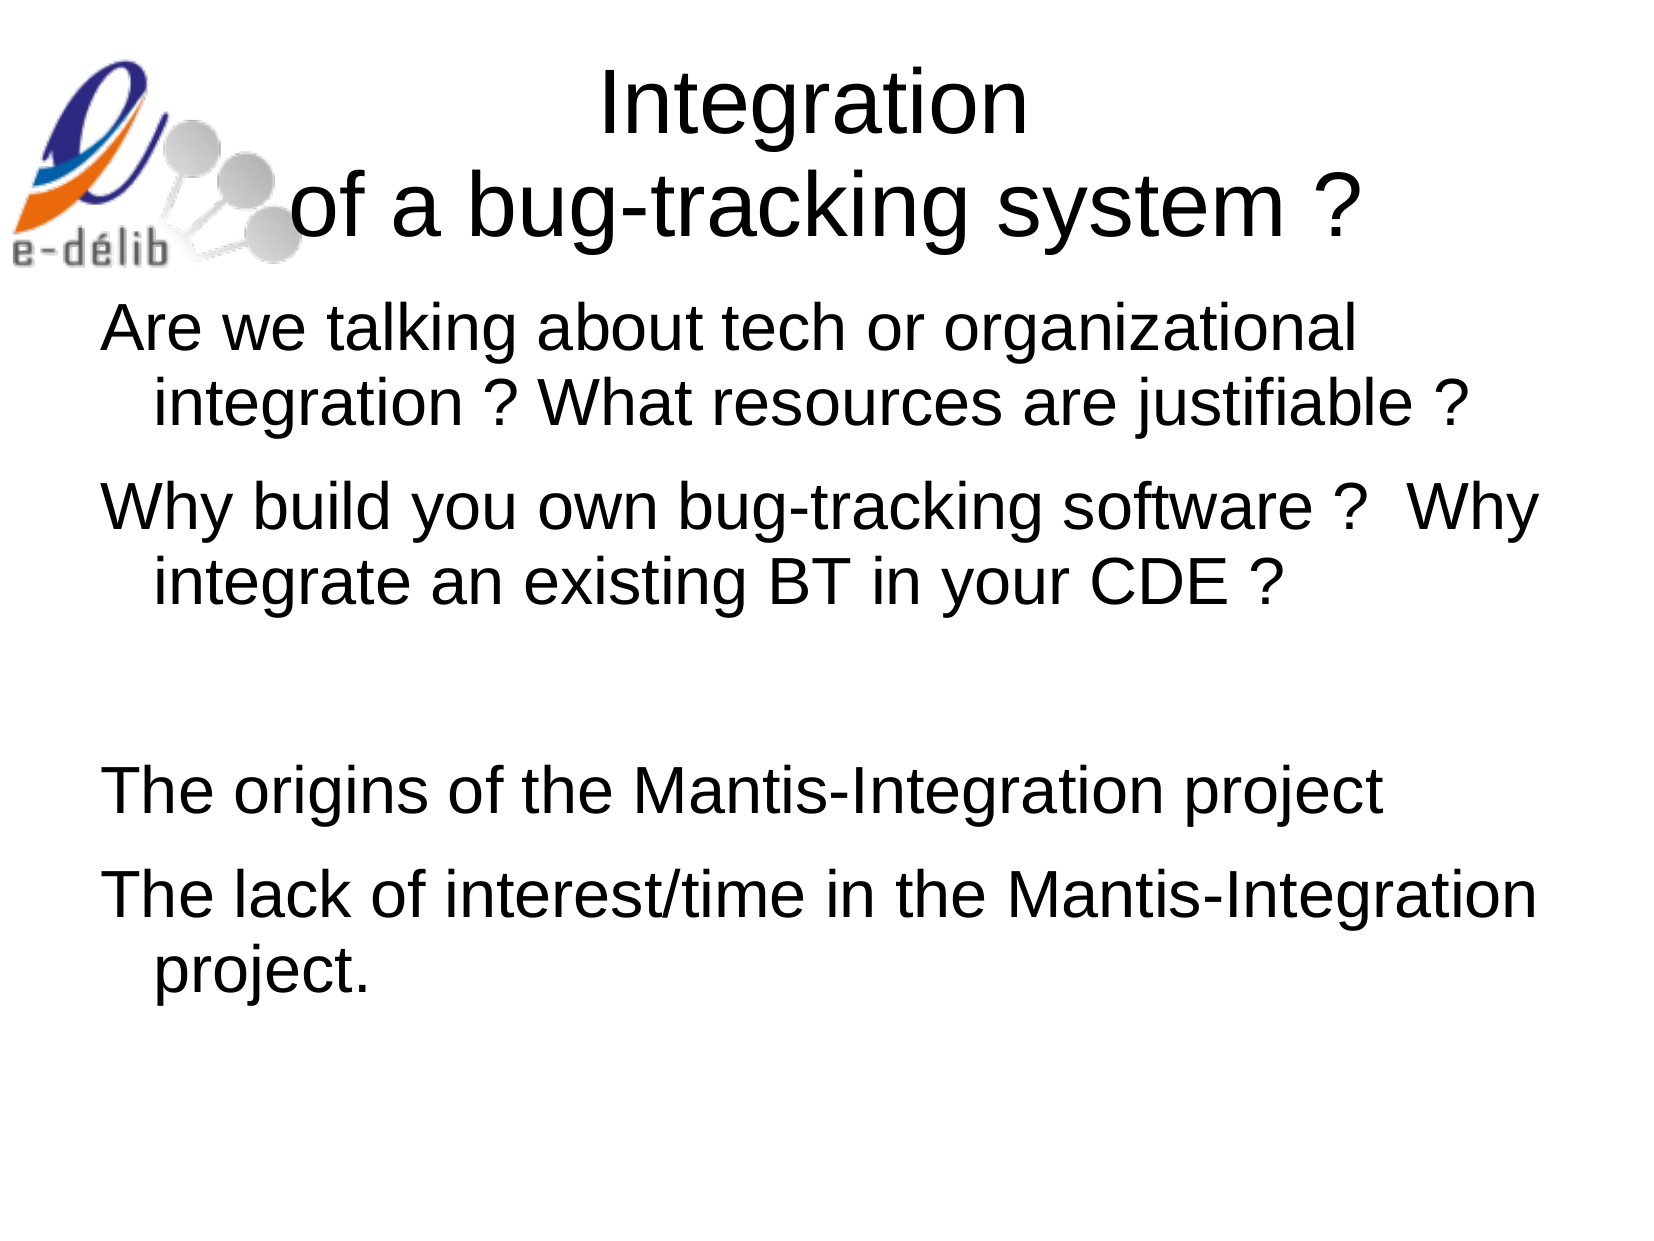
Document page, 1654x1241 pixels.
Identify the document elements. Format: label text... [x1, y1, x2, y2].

picture [0, 59, 325, 268]
list Are we talking about tech or organizational integration ? What resources are justifiable ? Why build you own bug-tracking software ? Why integrate an existing BT in your CDE ? The origins of the Mantis-Integration project The lack of interest/time in the Mantis-Integration project. [82, 290, 1571, 1109]
title Integration of a bug-tracking system ? [82, 49, 1571, 257]
